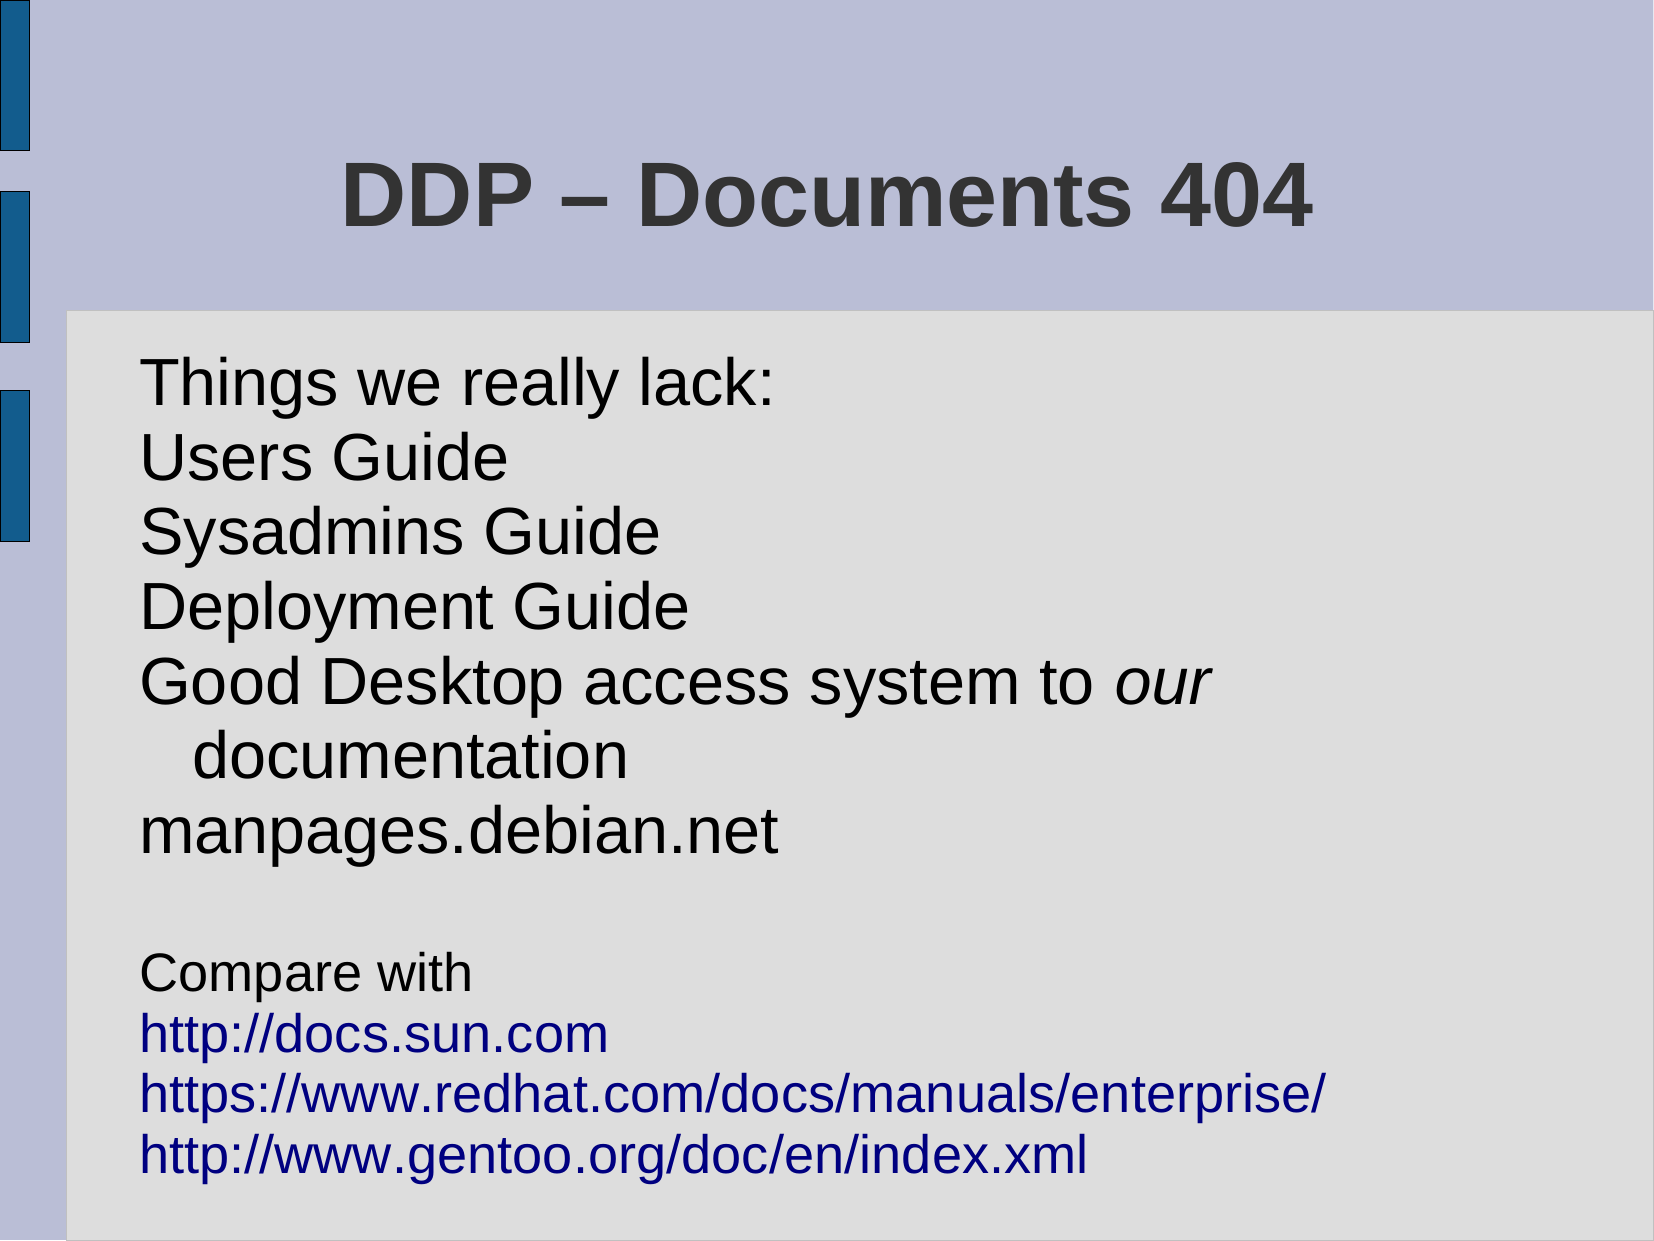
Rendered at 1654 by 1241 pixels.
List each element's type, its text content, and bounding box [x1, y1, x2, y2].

list Things we really lack: Users Guide Sysadmins Guide Deployment Guide Good Desktop access system to our documentation manpages.debian.net Compare with http://docs.sun.com https://www.redhat.com/docs/manuals/enterprise/ http://www.gentoo.org/doc/en/index.xml [121, 344, 1534, 1220]
title DDP – Documents 404 [121, 91, 1534, 299]
